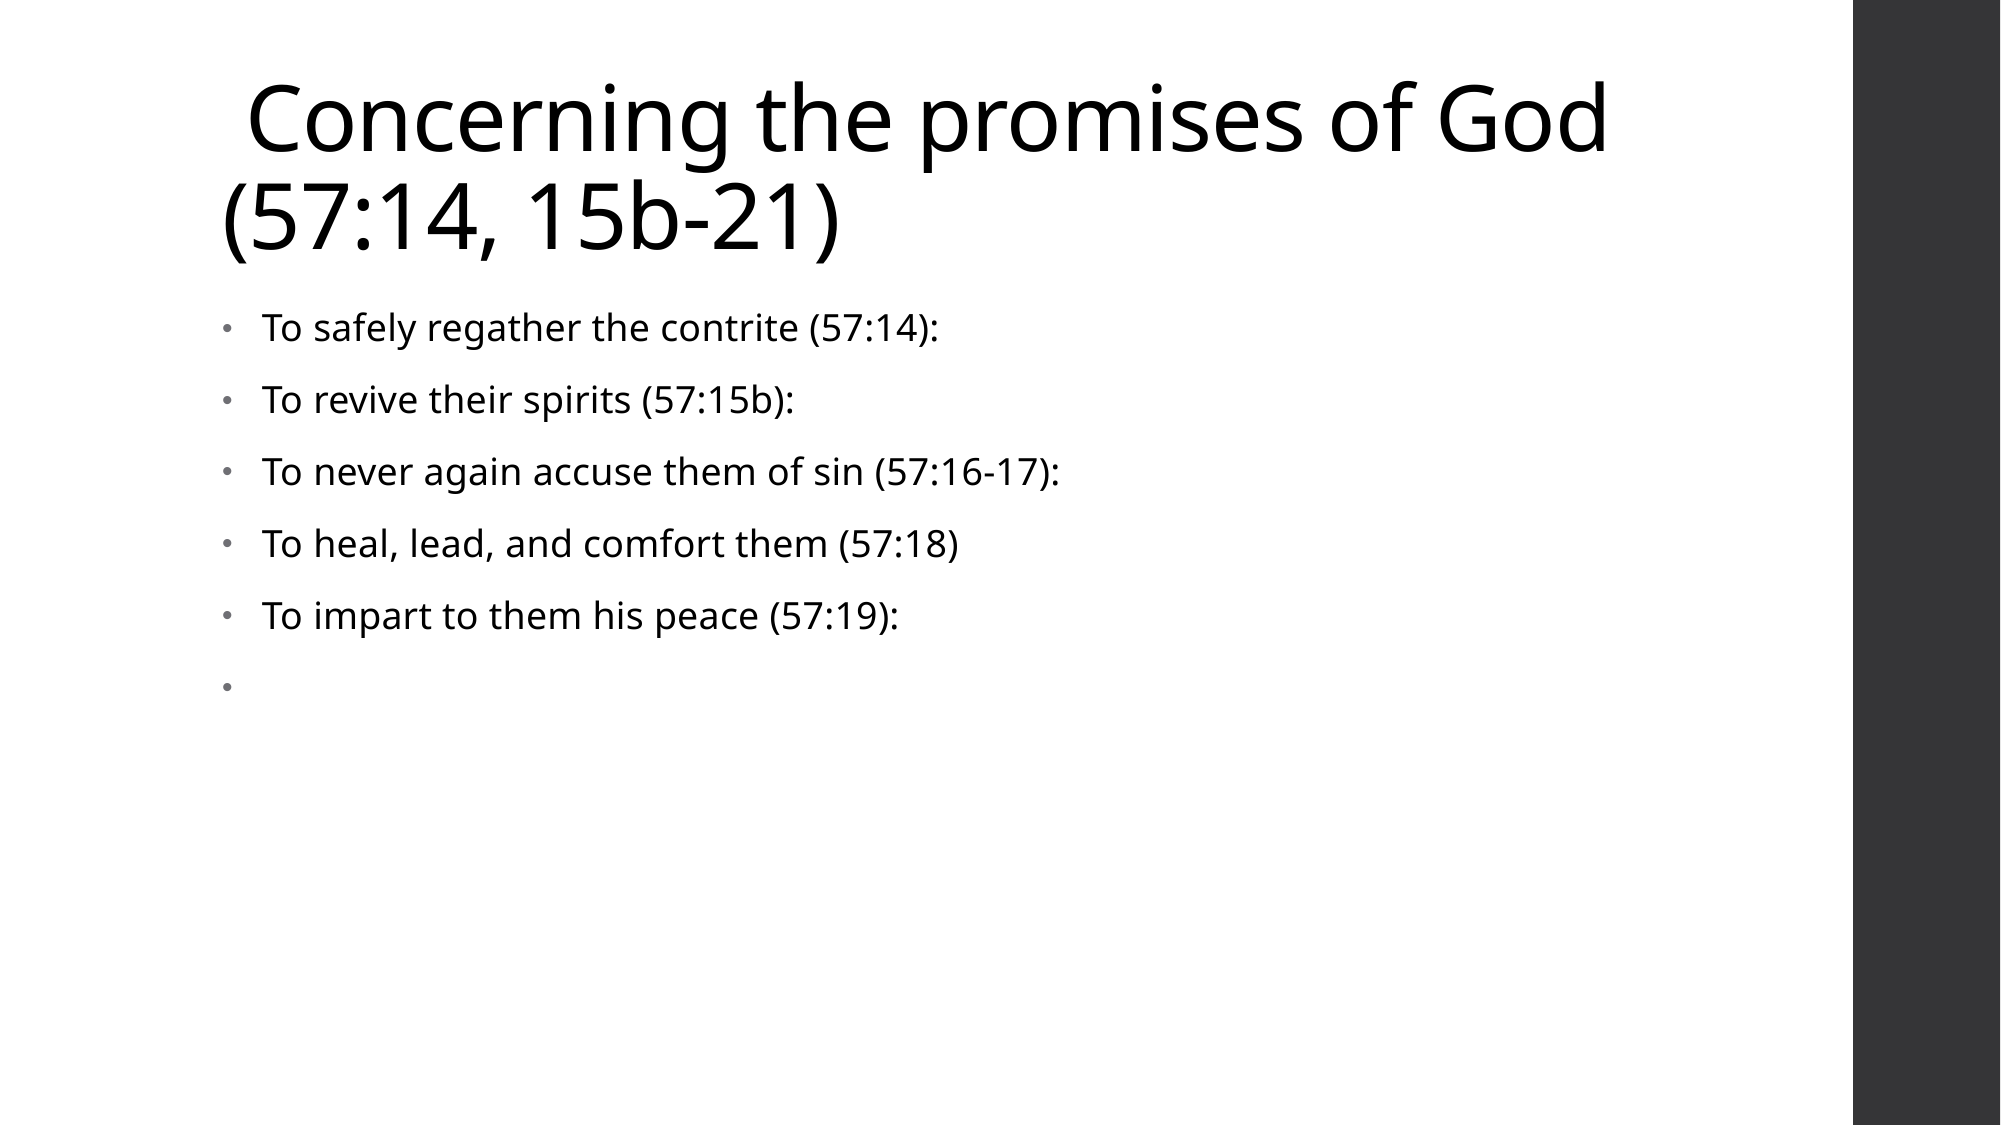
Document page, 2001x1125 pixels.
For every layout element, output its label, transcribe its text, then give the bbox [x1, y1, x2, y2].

list To safely regather the contrite (57:14): To revive their spirits (57:15b): To never again accuse them of sin (57:16-17): To heal, lead, and comfort them (57:18) To impart to them his peace (57:19): [206, 299, 1617, 1014]
title Concerning the promises of God (57:14, 15b-21) [206, 60, 1797, 278]
